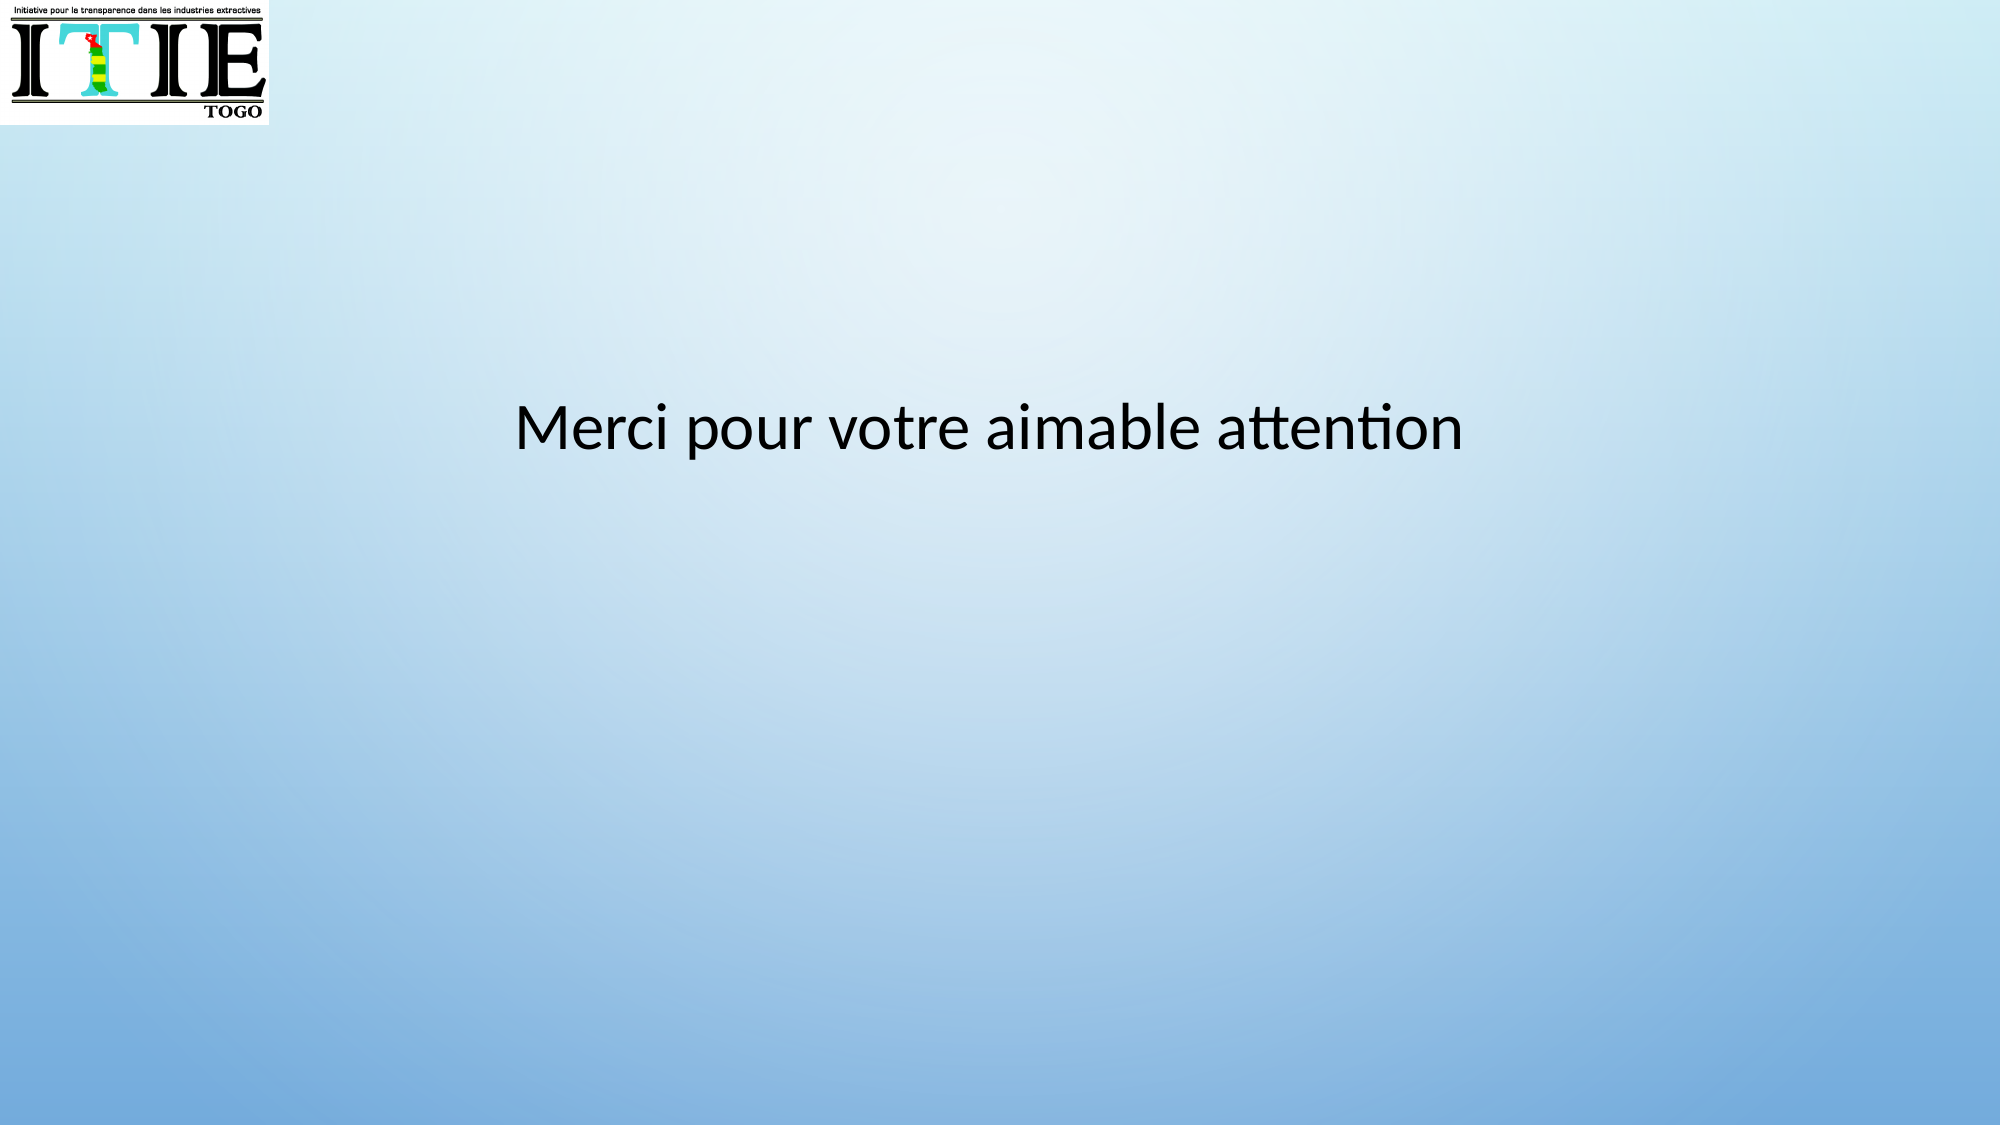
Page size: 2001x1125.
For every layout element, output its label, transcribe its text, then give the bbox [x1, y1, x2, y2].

picture [0, 0, 269, 126]
text_box Merci pour votre aimable attention [499, 375, 1726, 472]
